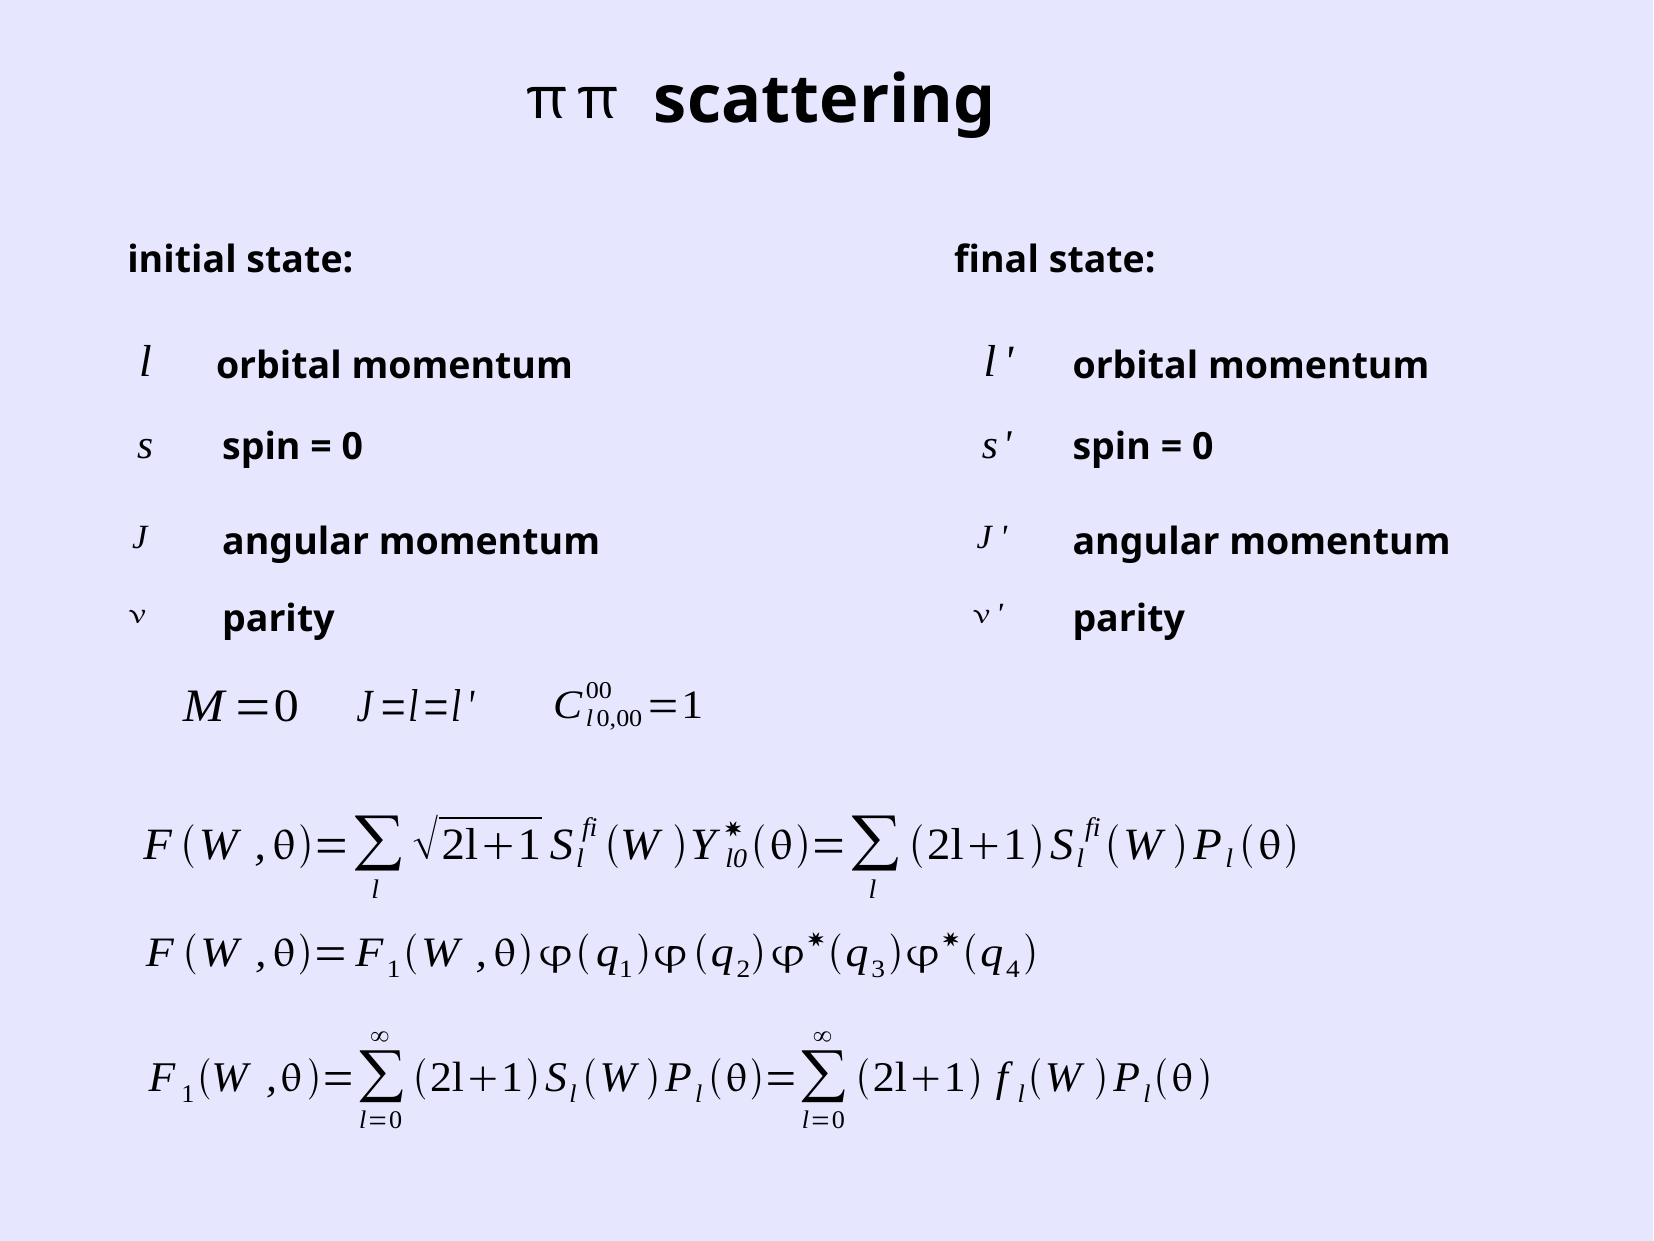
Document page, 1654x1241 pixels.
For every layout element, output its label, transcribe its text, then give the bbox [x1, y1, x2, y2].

text_box spin = 0 [1057, 412, 1433, 477]
text_box angular momentum [1057, 507, 1501, 571]
text_box [150, 225, 1313, 811]
chart [127, 337, 163, 387]
chart [121, 519, 156, 557]
chart [964, 595, 1011, 632]
text_box initial state: [112, 225, 751, 289]
text_box orbital momentum [201, 331, 727, 396]
chart [511, 52, 637, 139]
chart [124, 422, 162, 468]
text_box orbital momentum [1057, 331, 1583, 396]
text_box scattering [74, 43, 1575, 157]
text_box parity [207, 583, 583, 648]
text_box angular momentum [207, 507, 676, 571]
chart [542, 675, 713, 733]
chart [345, 681, 484, 733]
text_box spin = 0 [207, 412, 583, 477]
text_box final state: [939, 225, 1577, 289]
chart [167, 681, 311, 733]
chart [968, 422, 1021, 468]
text_box parity [1057, 583, 1433, 648]
chart [131, 930, 1050, 983]
chart [119, 595, 156, 632]
chart [128, 811, 1310, 903]
chart [134, 1020, 1221, 1135]
chart [972, 337, 1025, 387]
